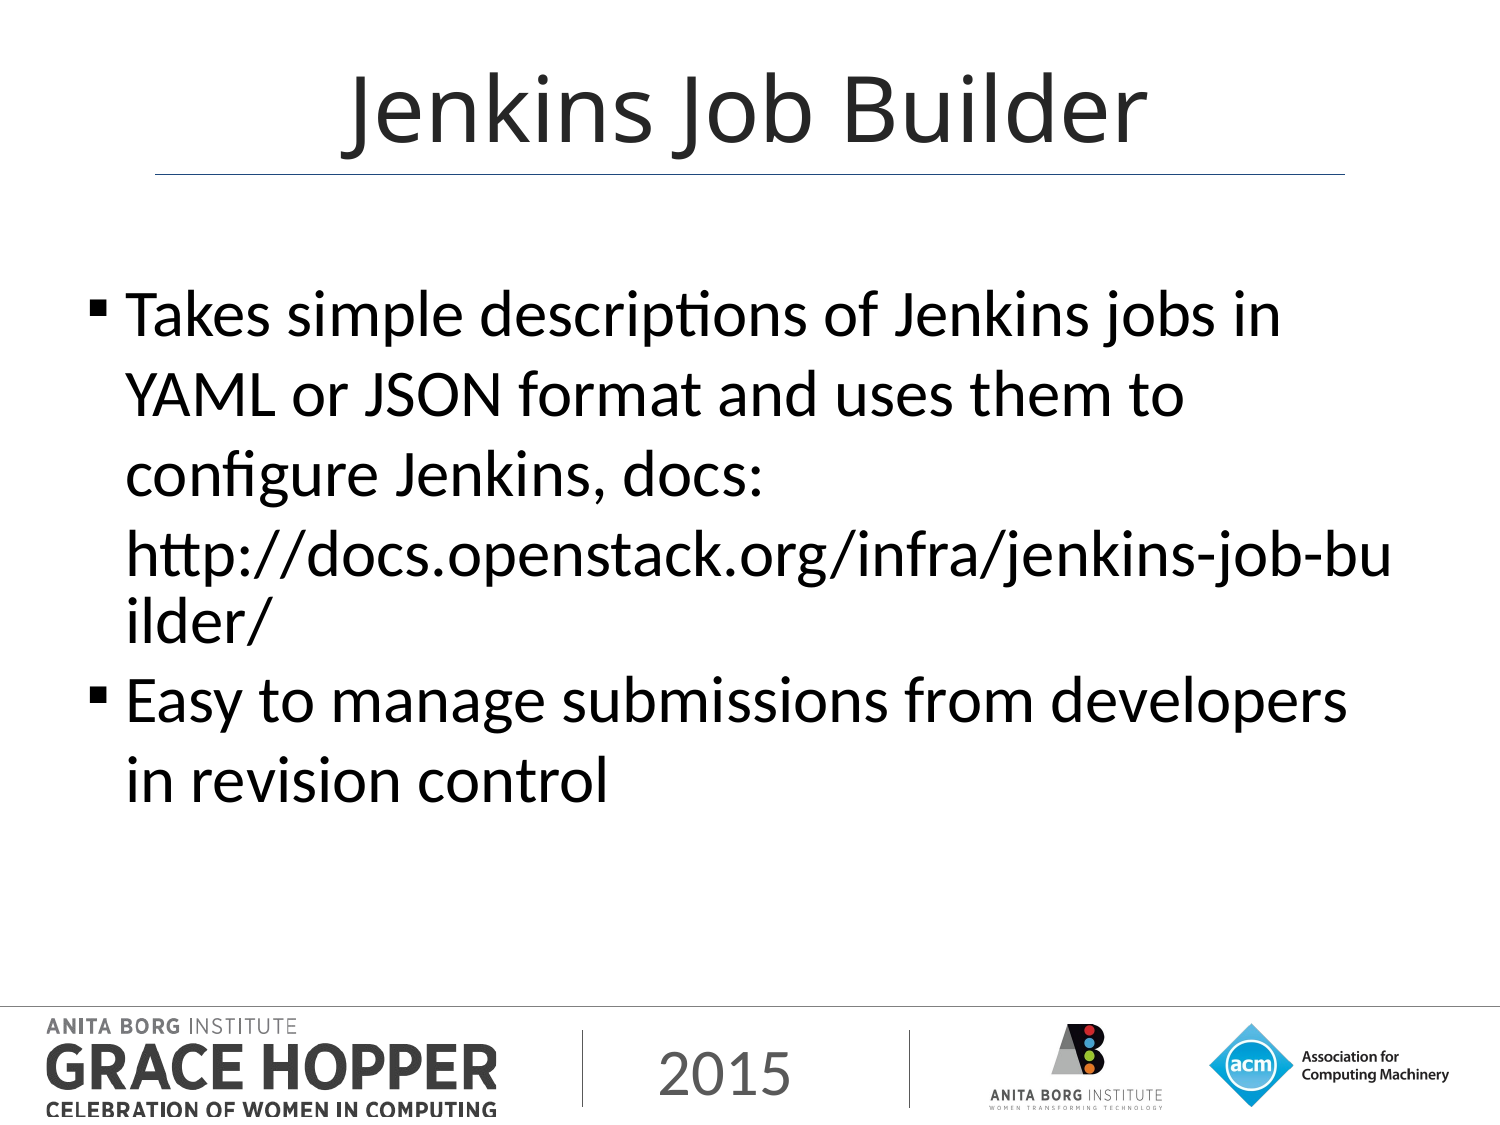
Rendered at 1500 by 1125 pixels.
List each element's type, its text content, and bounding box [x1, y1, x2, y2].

text_box Takes simple descriptions of Jenkins jobs in YAML or JSON format and uses them to configure Jenkins, docs: http://docs.openstack.org/infra/jenkins-job-builder/ Easy to manage submissions from developers in revision control [74, 262, 1425, 1005]
picture [1209, 1023, 1449, 1107]
text_box Jenkins Job Builder [74, 19, 1425, 191]
picture [989, 1024, 1162, 1110]
